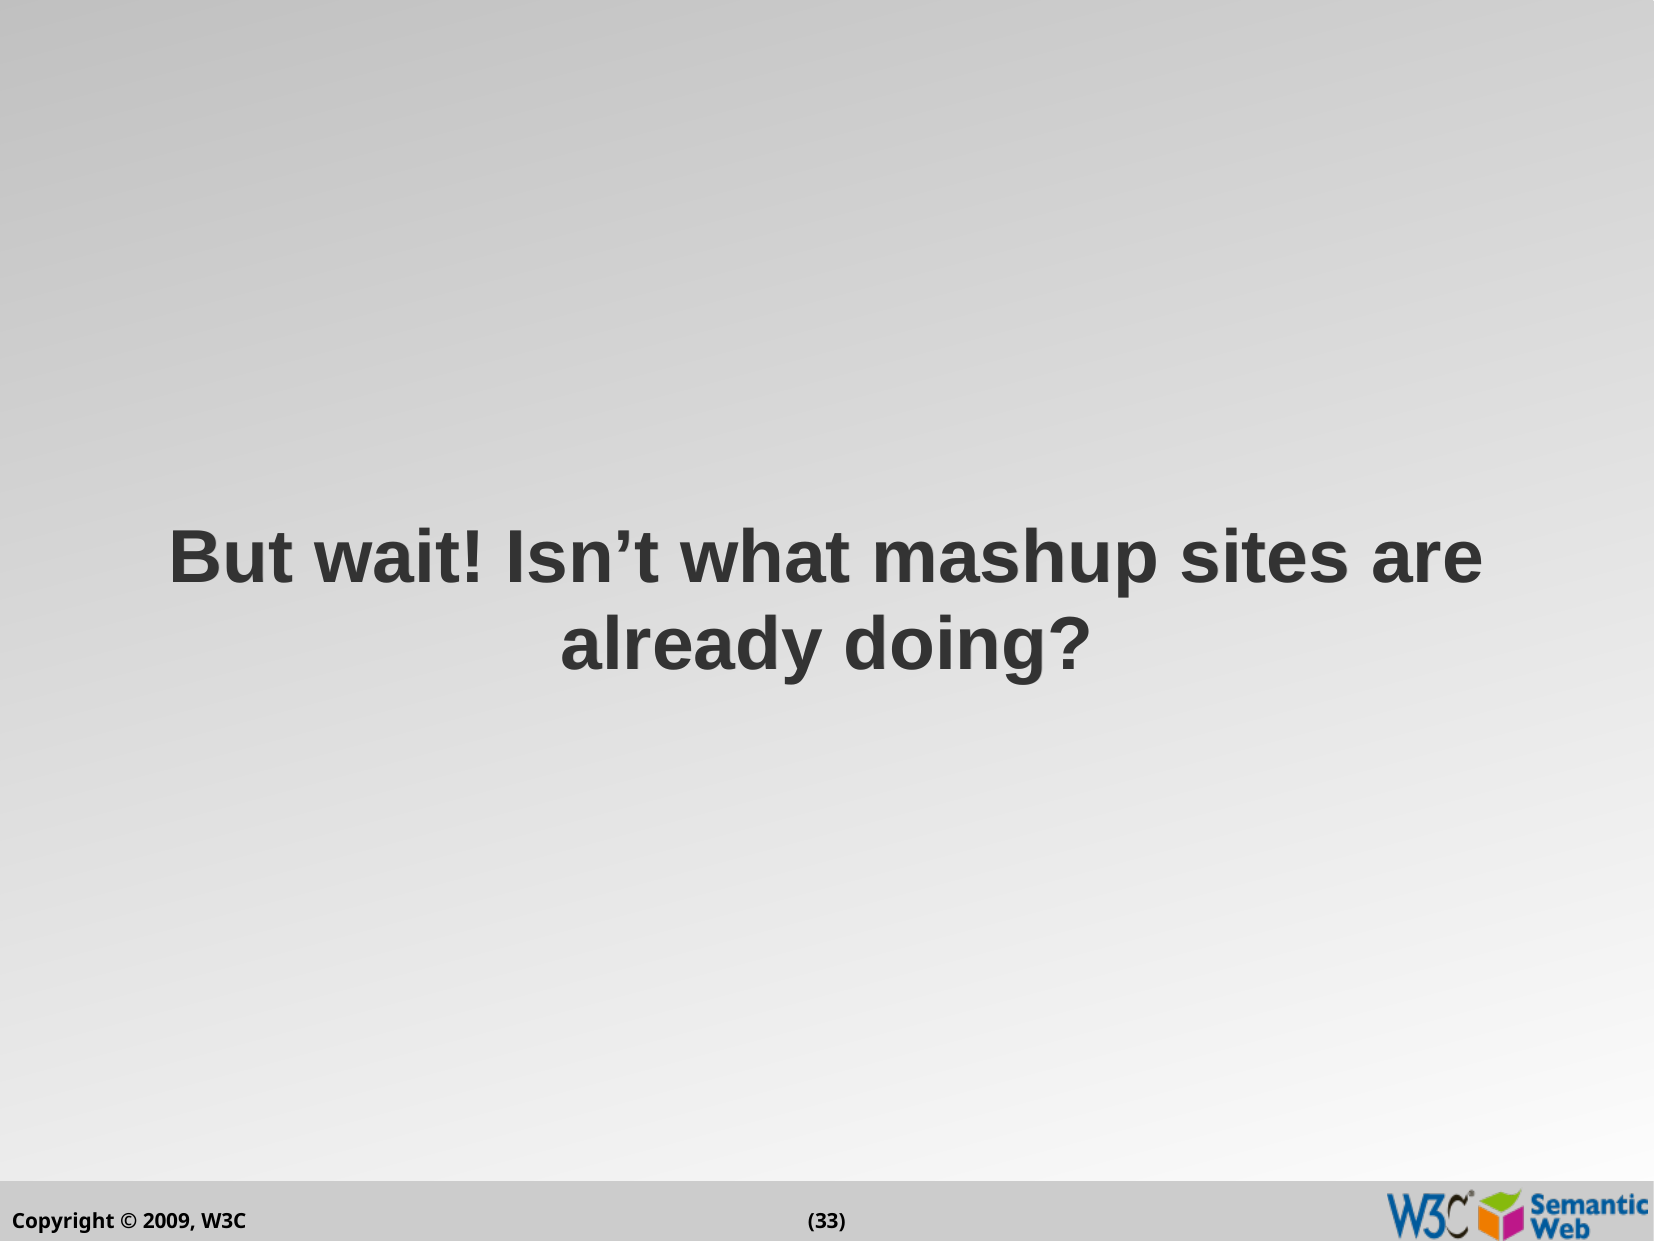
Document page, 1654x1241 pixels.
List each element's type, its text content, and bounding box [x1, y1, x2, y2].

picture [1387, 1187, 1648, 1241]
title But wait! Isn’t what mashup sites are already doing? [59, 512, 1595, 684]
